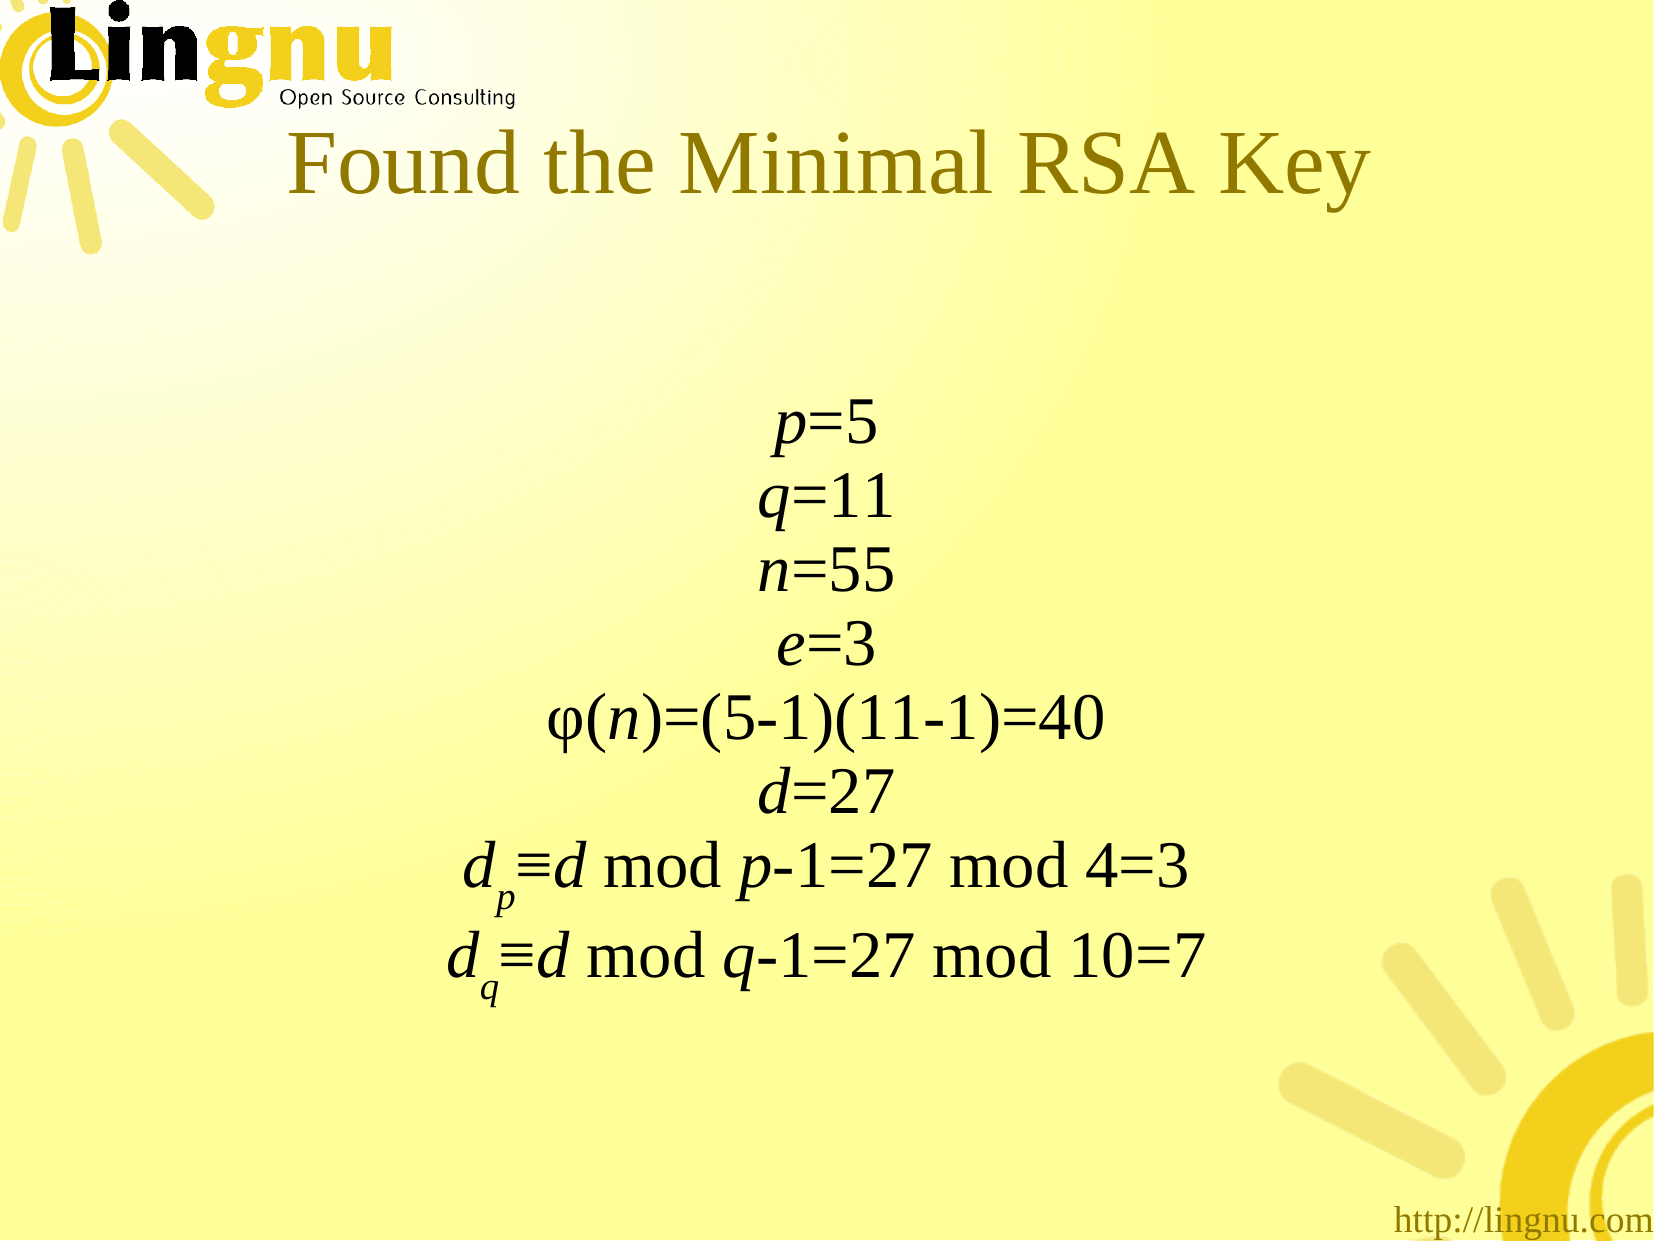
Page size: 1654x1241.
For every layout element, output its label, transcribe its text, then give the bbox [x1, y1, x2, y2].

picture [0, 0, 516, 256]
subtitle p=5 q=11 n=55 e=3 φ(n)=(5-1)(11-1)=40 d=27 dp≡d mod p-1=27 mod 4=3 dq≡d mod q-1=27 mod 10=7 [29, 265, 1625, 1127]
title Found the Minimal RSA Key [123, 58, 1536, 265]
picture [1256, 871, 1654, 1241]
